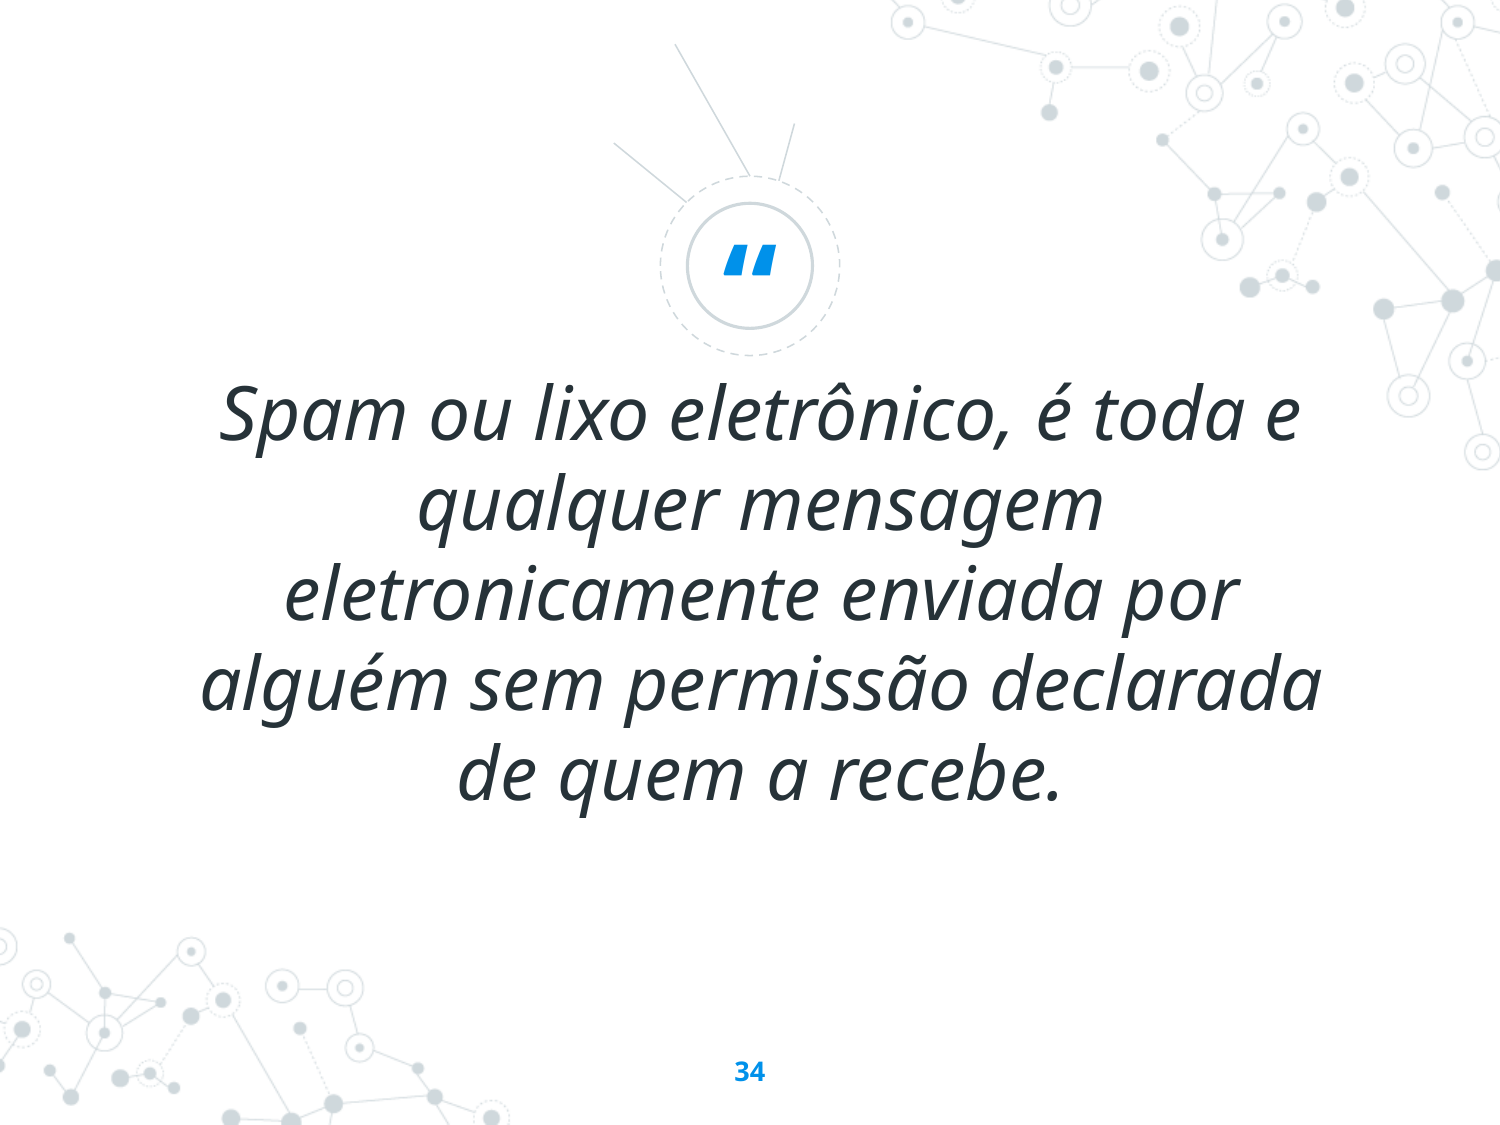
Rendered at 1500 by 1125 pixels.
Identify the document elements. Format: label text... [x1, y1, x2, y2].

list Spam ou lixo eletrônico, é toda e qualquer mensagem eletronicamente enviada por alguém sem permissão declarada de quem a recebe. [169, 350, 1355, 530]
picture [0, 0, 1500, 1038]
slide_number <number> [0, 1038, 1500, 1125]
